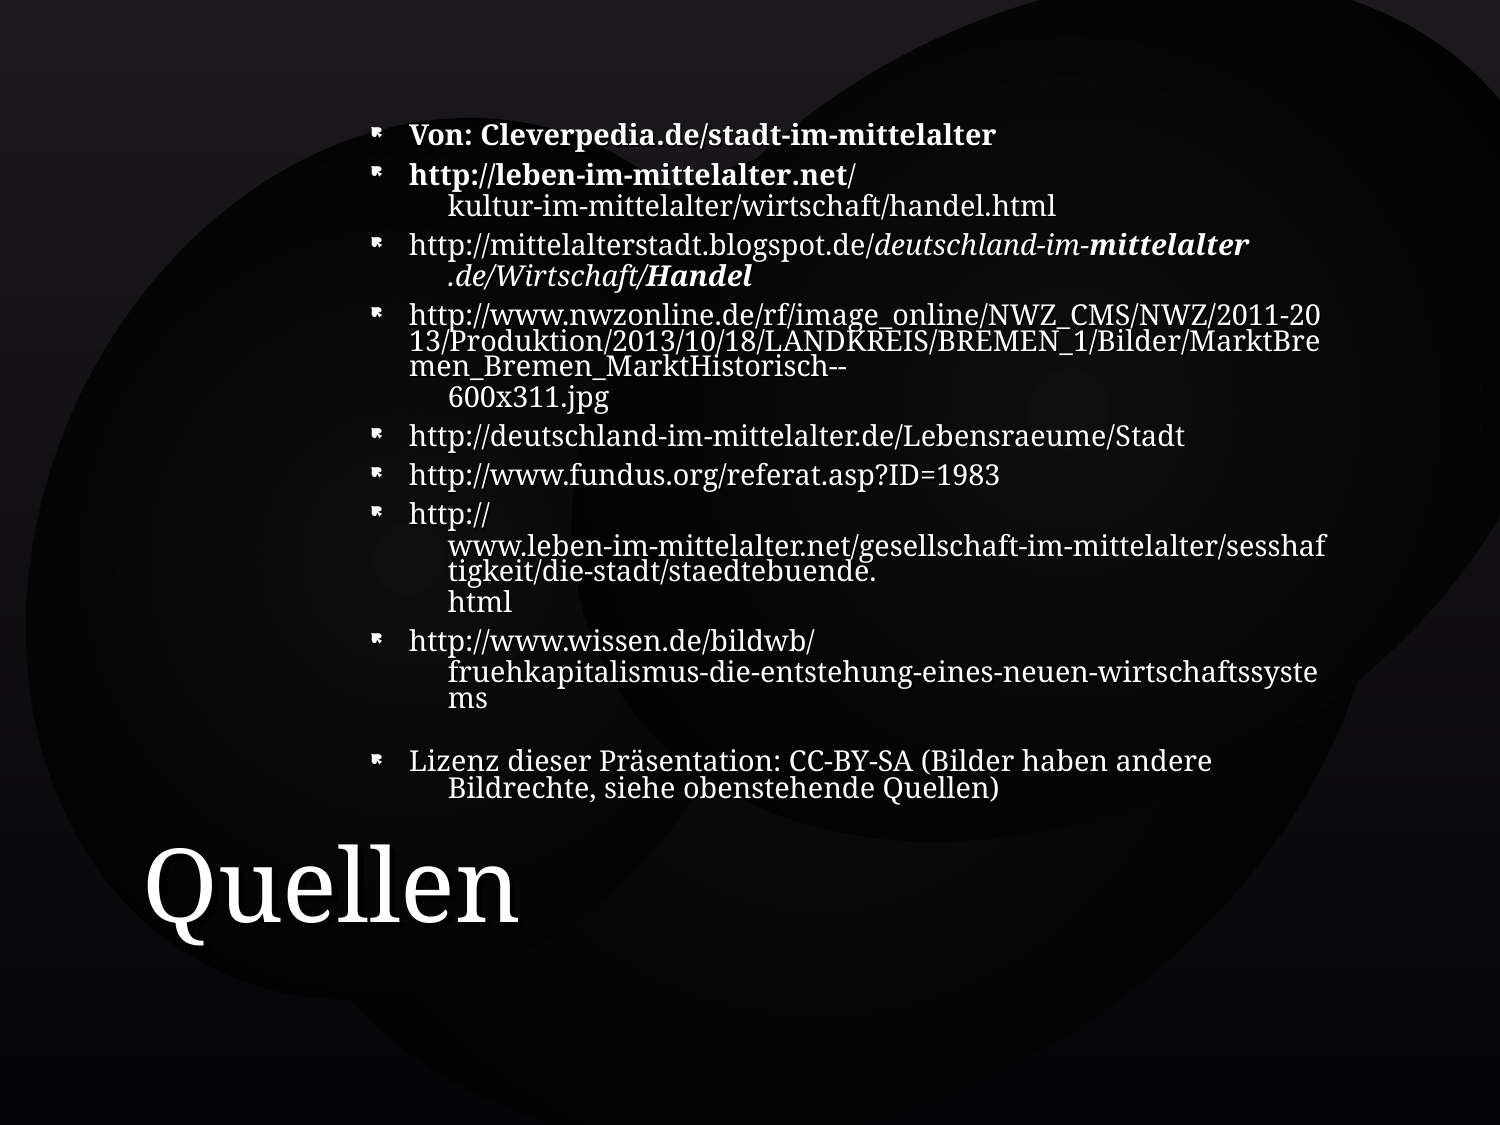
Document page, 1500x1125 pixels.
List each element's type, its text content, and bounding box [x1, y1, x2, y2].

title Quellen [127, 800, 1366, 951]
list Von: Cleverpedia.de/stadt-im-mittelalter http://leben-im-mittelalter.net/kultur-im-mittelalter/wirtschaft/handel.html http://mittelalterstadt.blogspot.de/deutschland-im-mittelalter.de/Wirtschaft/Handel http://www.nwzonline.de/rf/image_online/NWZ_CMS/NWZ/2011-2013/Produktion/2013/10/18/LANDKREIS/BREMEN_1/Bilder/MarktBremen_Bremen_MarktHistorisch--600x311.jpg http://deutschland-im-mittelalter.de/Lebensraeume/Stadt http://www.fundus.org/referat.asp?ID=1983 http://www.leben-im-mittelalter.net/gesellschaft-im-mittelalter/sesshaftigkeit/die-stadt/staedtebuende.html http://www.wissen.de/bildwb/fruehkapitalismus-die-entstehung-eines-neuen-wirtschaftssystems Lizenz dieser Präsentation: CC-BY-SA (Bilder haben andere Bildrechte, siehe obenstehende Quellen) [350, 112, 1351, 713]
